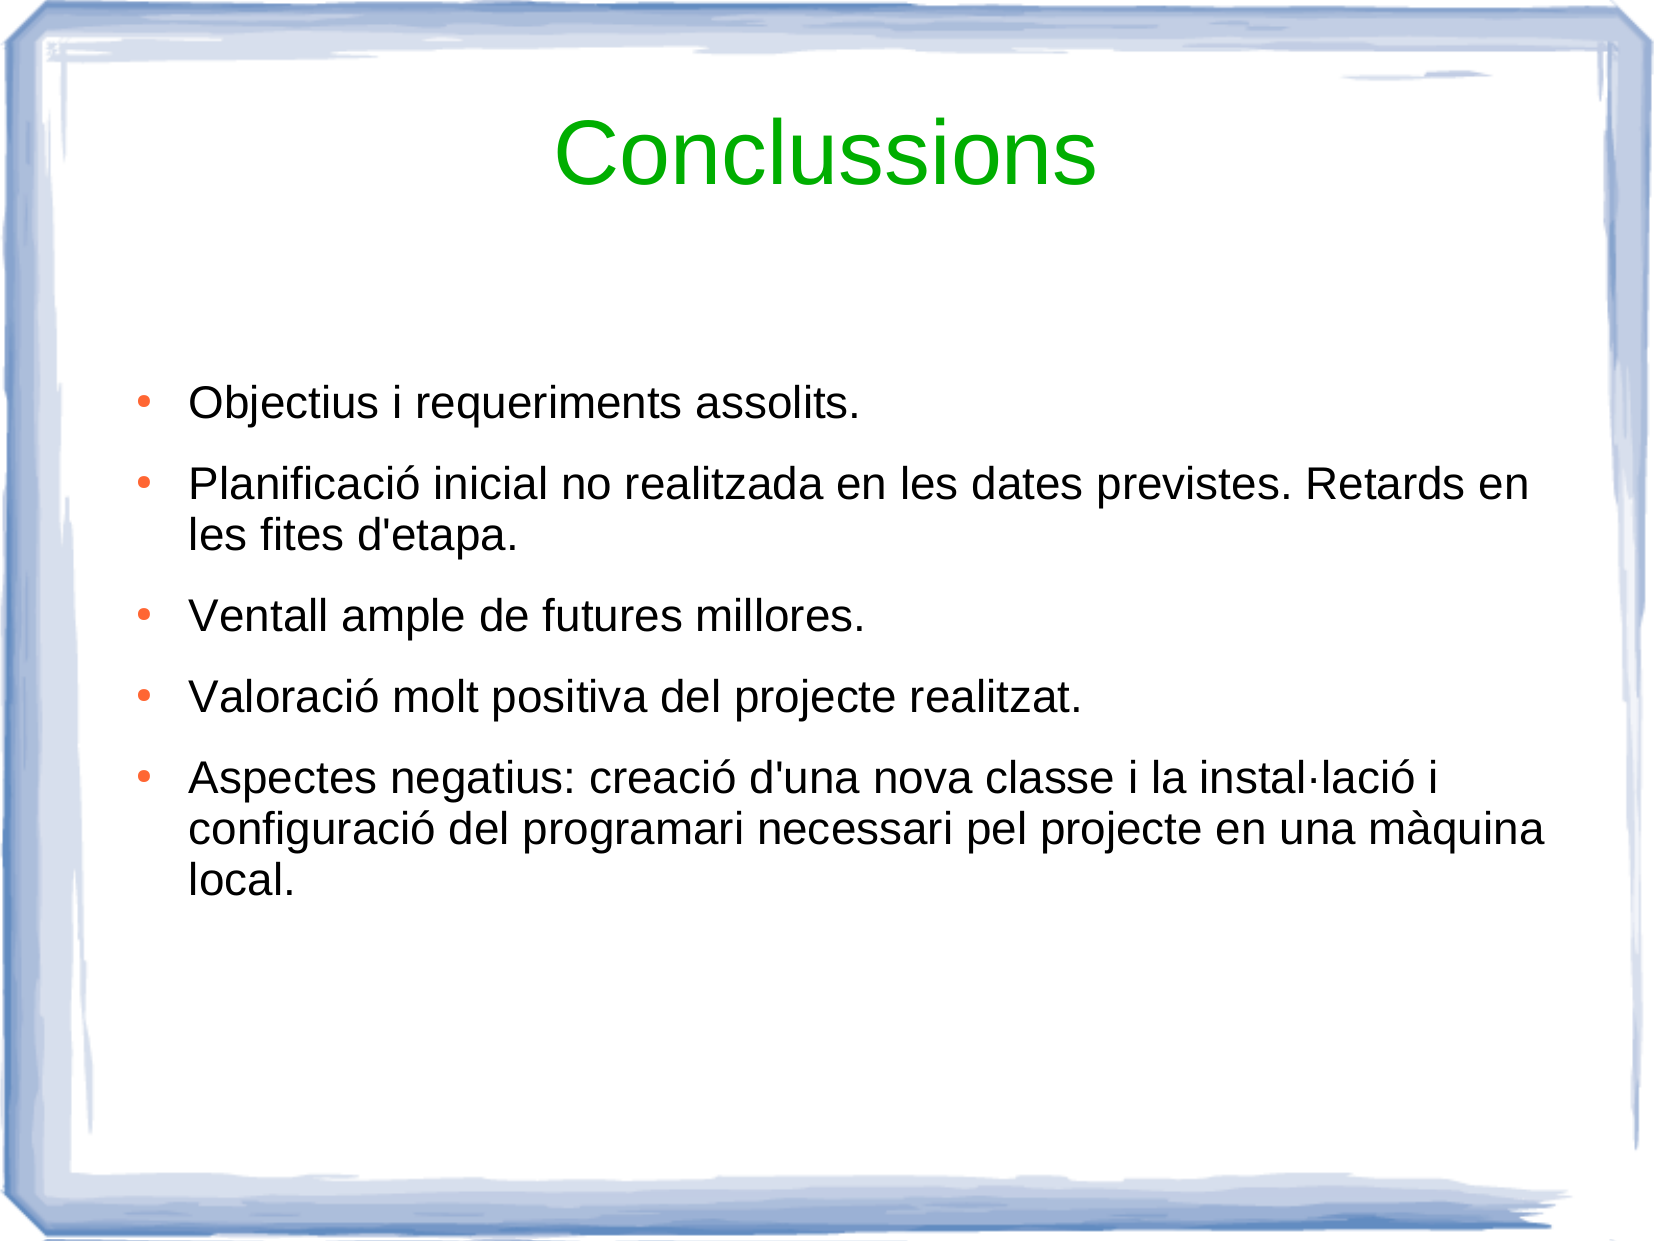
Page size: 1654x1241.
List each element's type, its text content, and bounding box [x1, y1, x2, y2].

picture [0, 0, 1654, 1241]
title Conclussions [82, 49, 1571, 257]
list Objectius i requeriments assolits. Planificació inicial no realitzada en les dates previstes. Retards en les fites d'etapa. Ventall ample de futures millores. Valoració molt positiva del projecte realitzat. Aspectes negatius: creació d'una nova classe i la instal·lació i configuració del programari necessari pel projecte en una màquina local. [118, 377, 1571, 1182]
